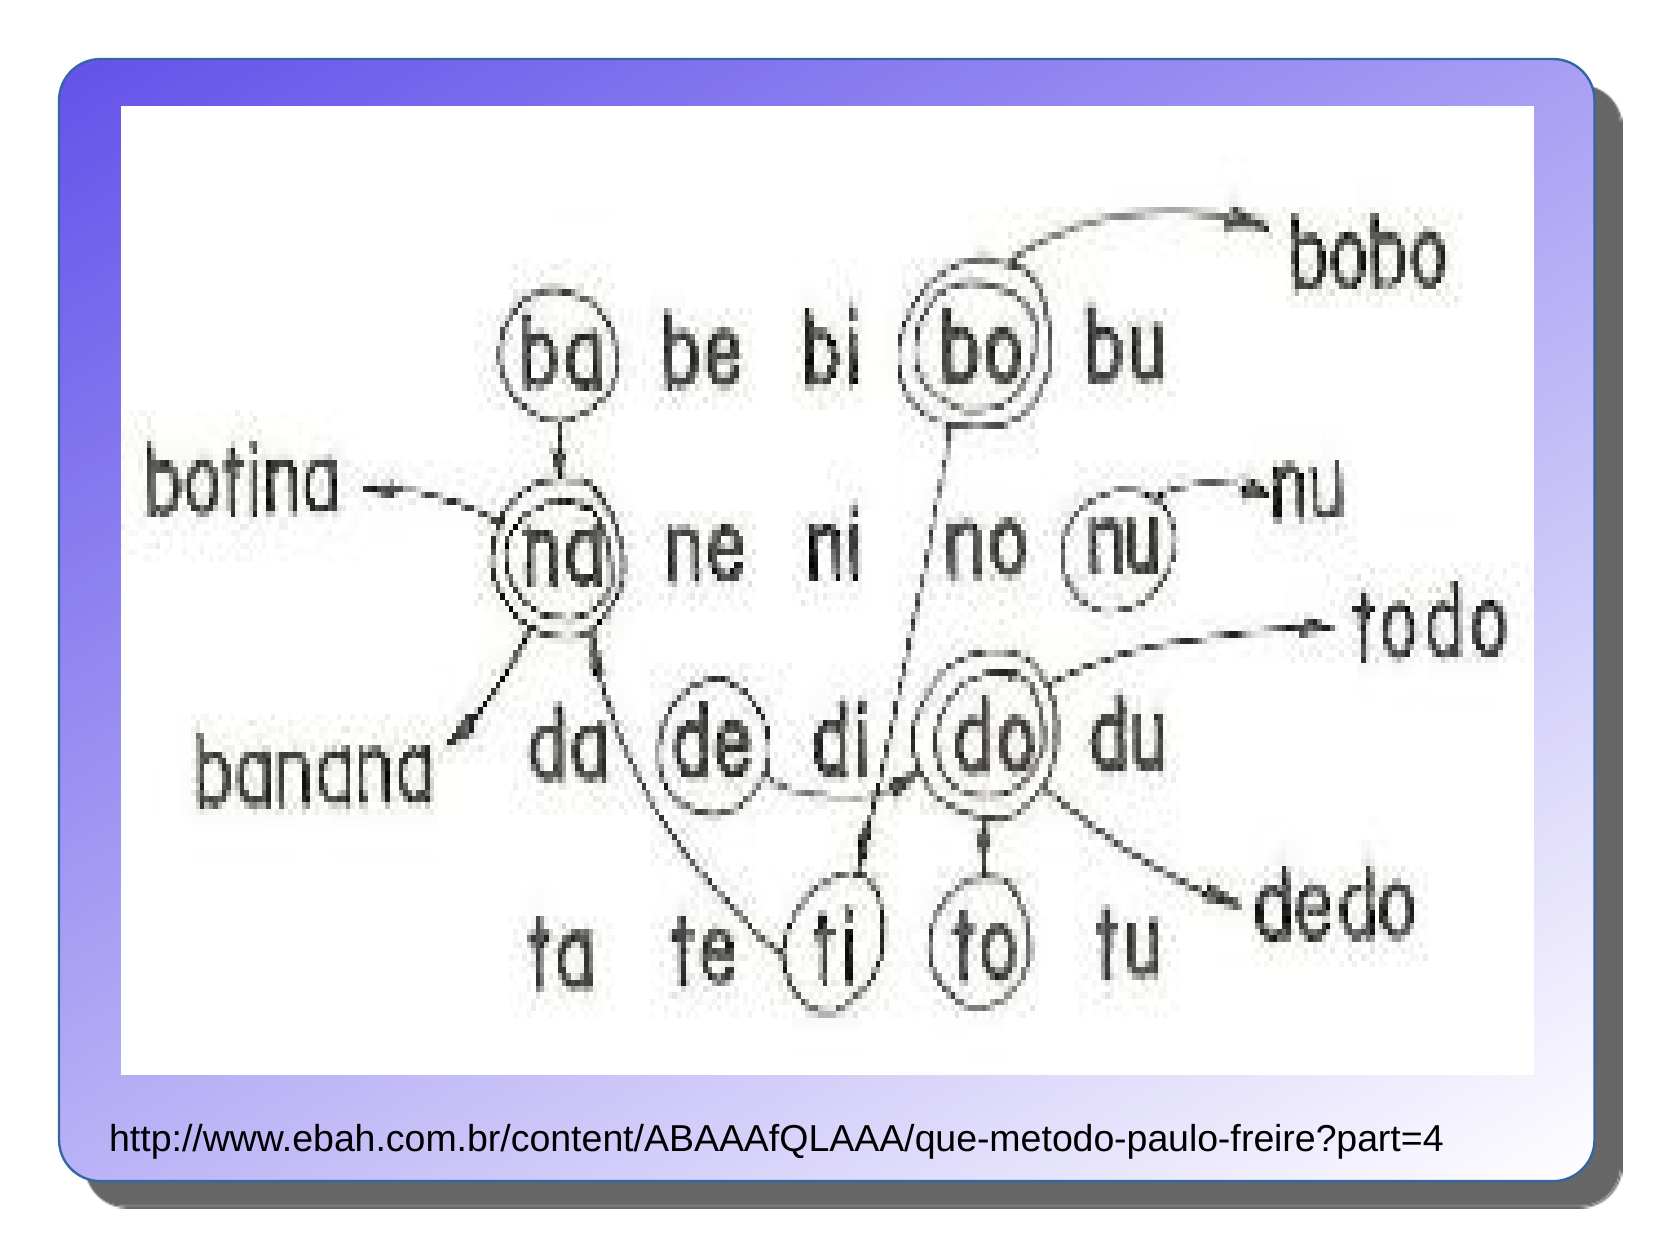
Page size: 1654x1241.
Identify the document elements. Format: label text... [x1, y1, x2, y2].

text_box http://www.ebah.com.br/content/ABAAAfQLAAA/que-metodo-paulo-freire?part=4 [94, 1110, 1536, 1168]
picture [121, 106, 1534, 1075]
